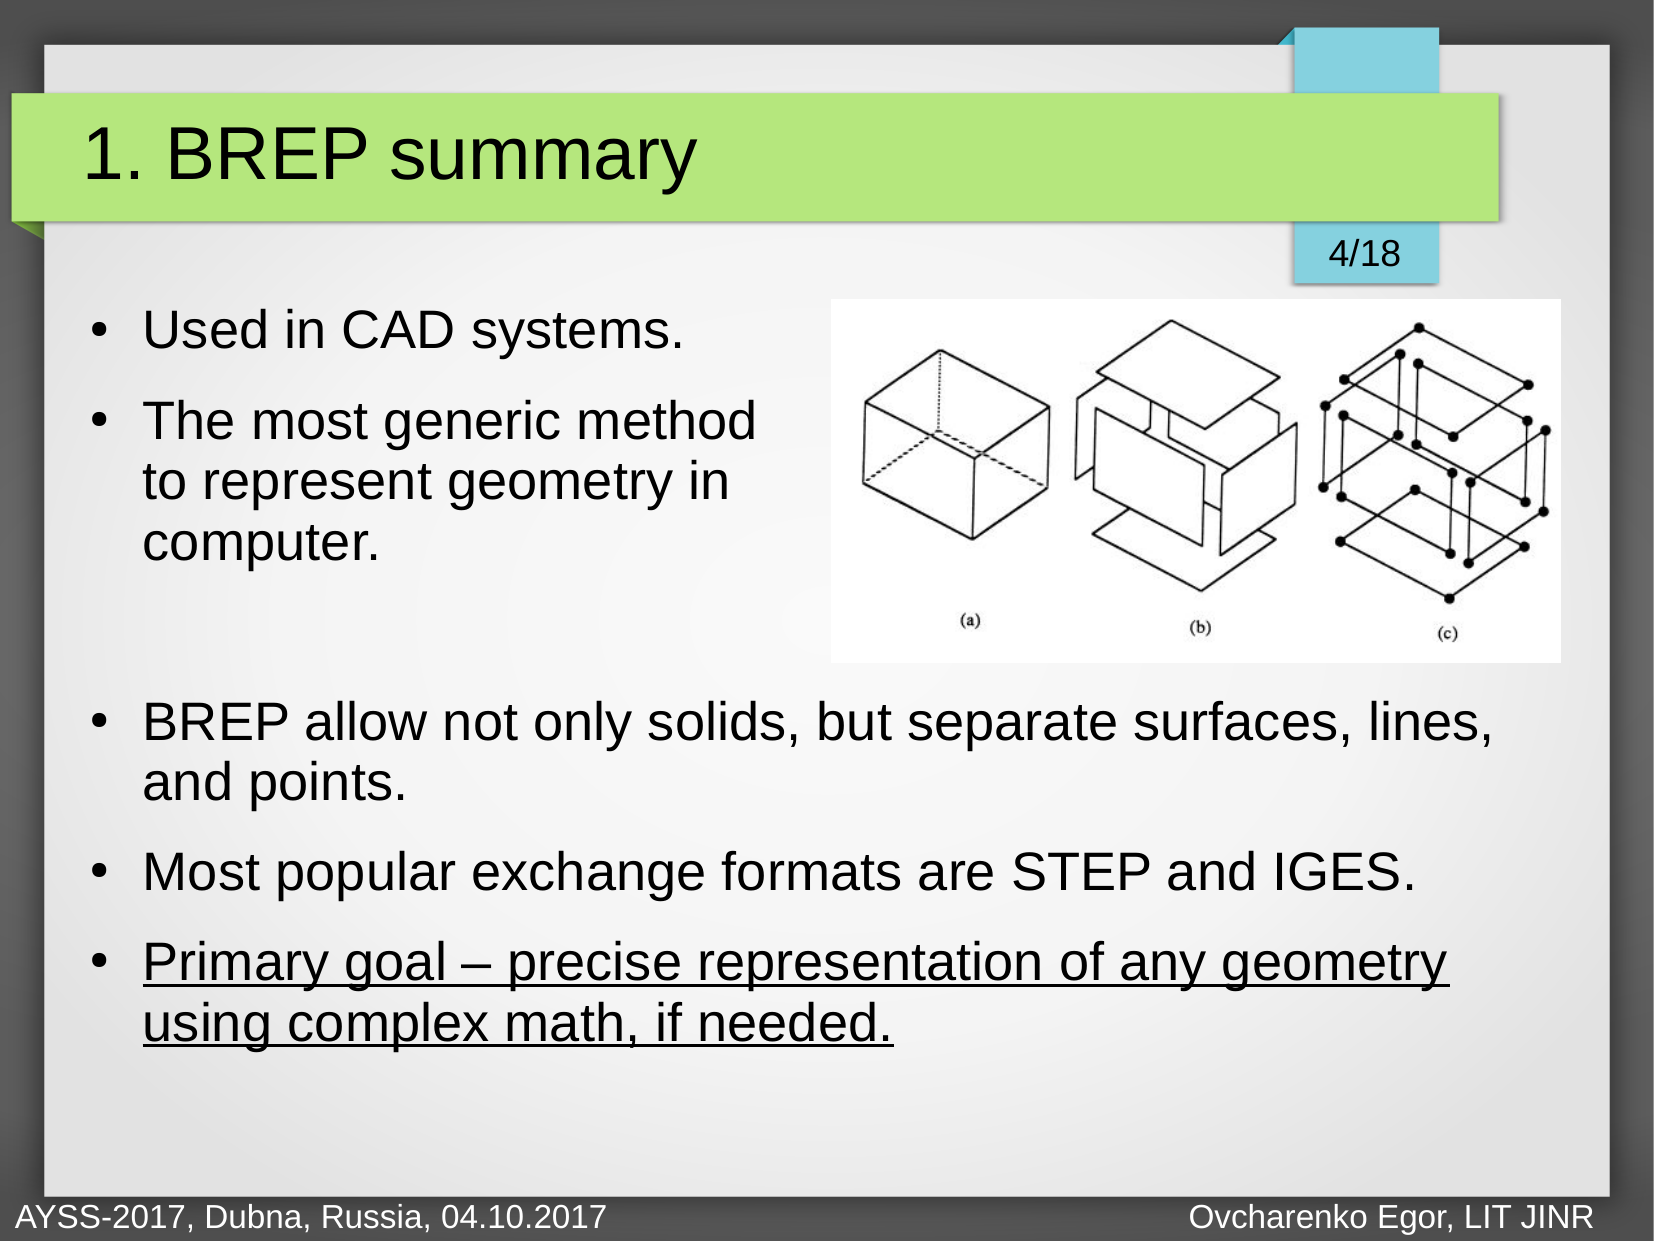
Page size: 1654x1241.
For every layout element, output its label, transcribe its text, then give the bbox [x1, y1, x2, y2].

list Used in CAD systems. The most generic method to represent geometry in computer. BREP allow not only solids, but separate surfaces, lines, and points. Most popular exchange formats are STEP and IGES. Primary goal – precise representation of any geometry using complex math, if needed. [71, 300, 1561, 1156]
title 1. BREP summary [82, 94, 1264, 213]
picture [0, 0, 1654, 1241]
text_box AYSS-2017, Dubna, Russia, 04.10.2017 Ovcharenko Egor, LIT JINR [0, 1190, 1612, 1241]
text_box 4/18 [1290, 225, 1441, 282]
